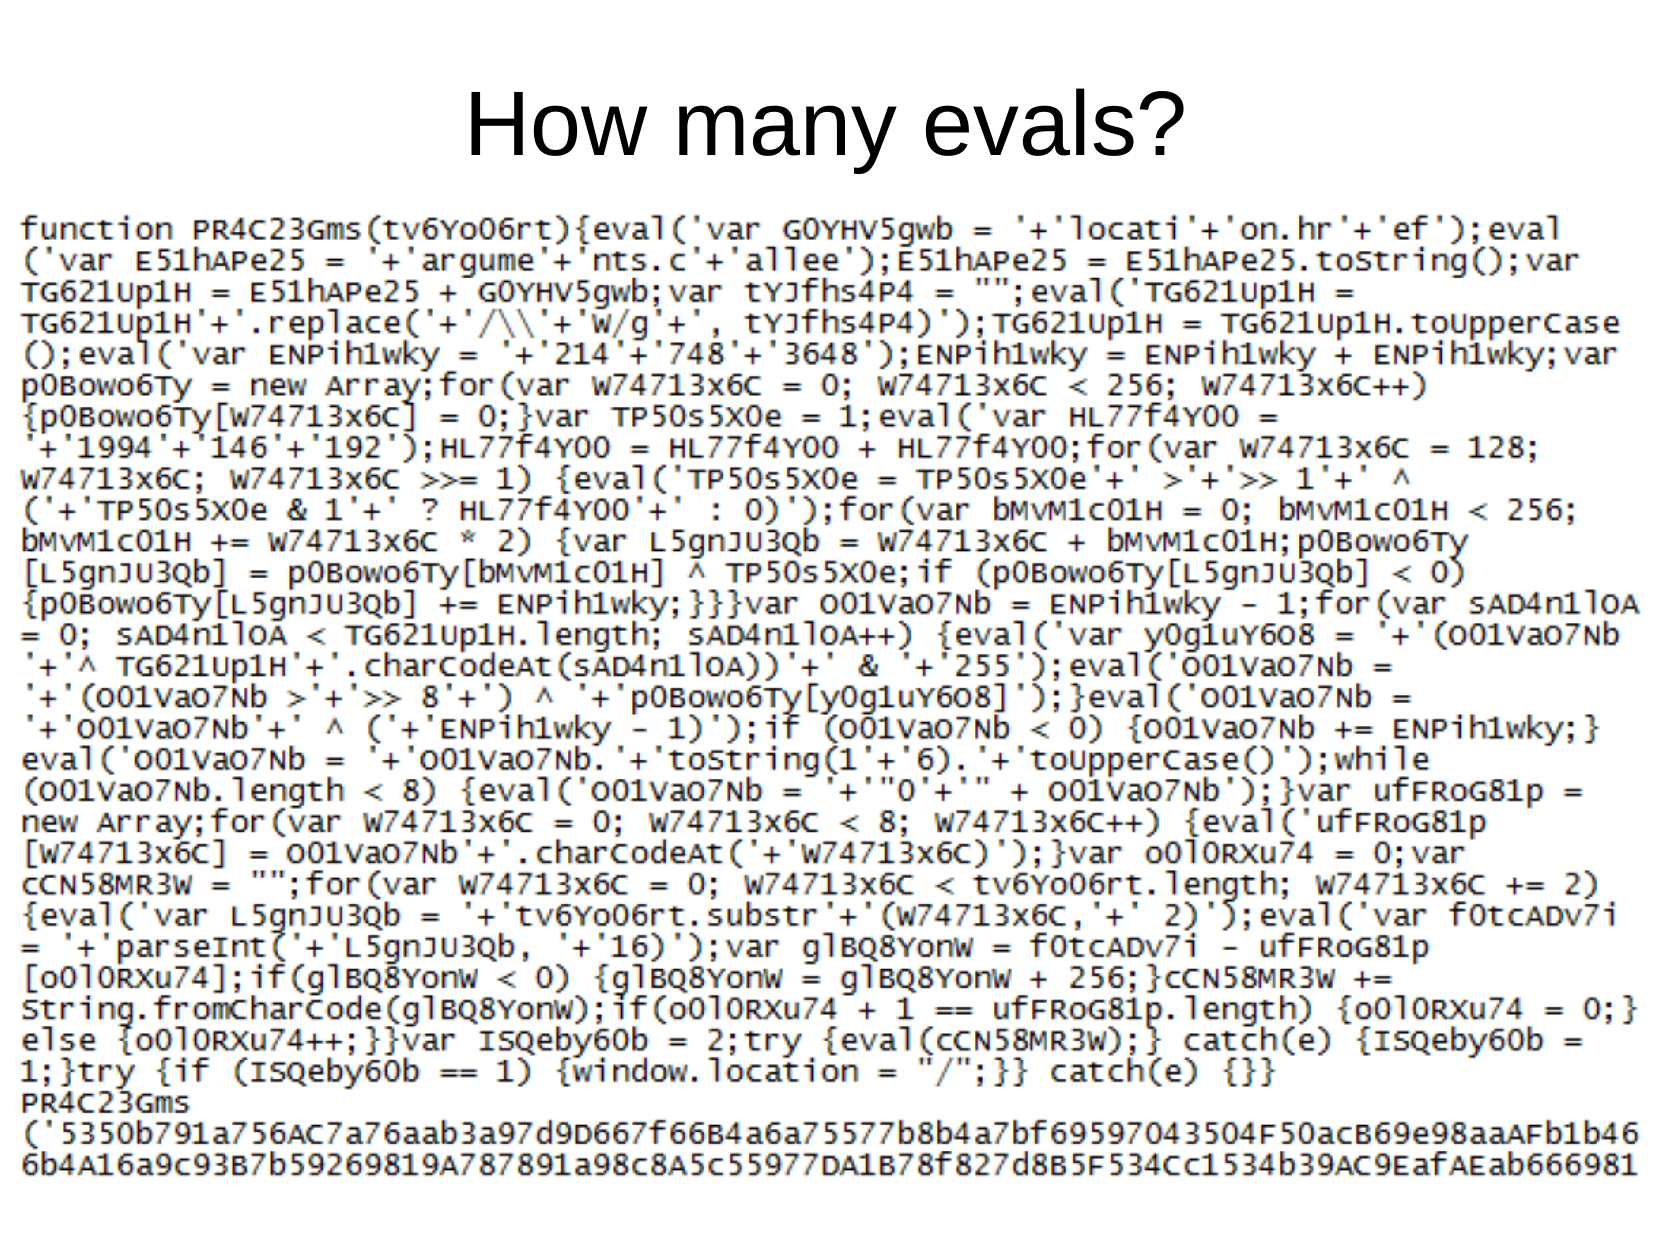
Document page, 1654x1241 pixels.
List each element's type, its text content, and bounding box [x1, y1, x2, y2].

picture [14, 206, 1654, 1197]
title How many evals? [82, 19, 1571, 206]
